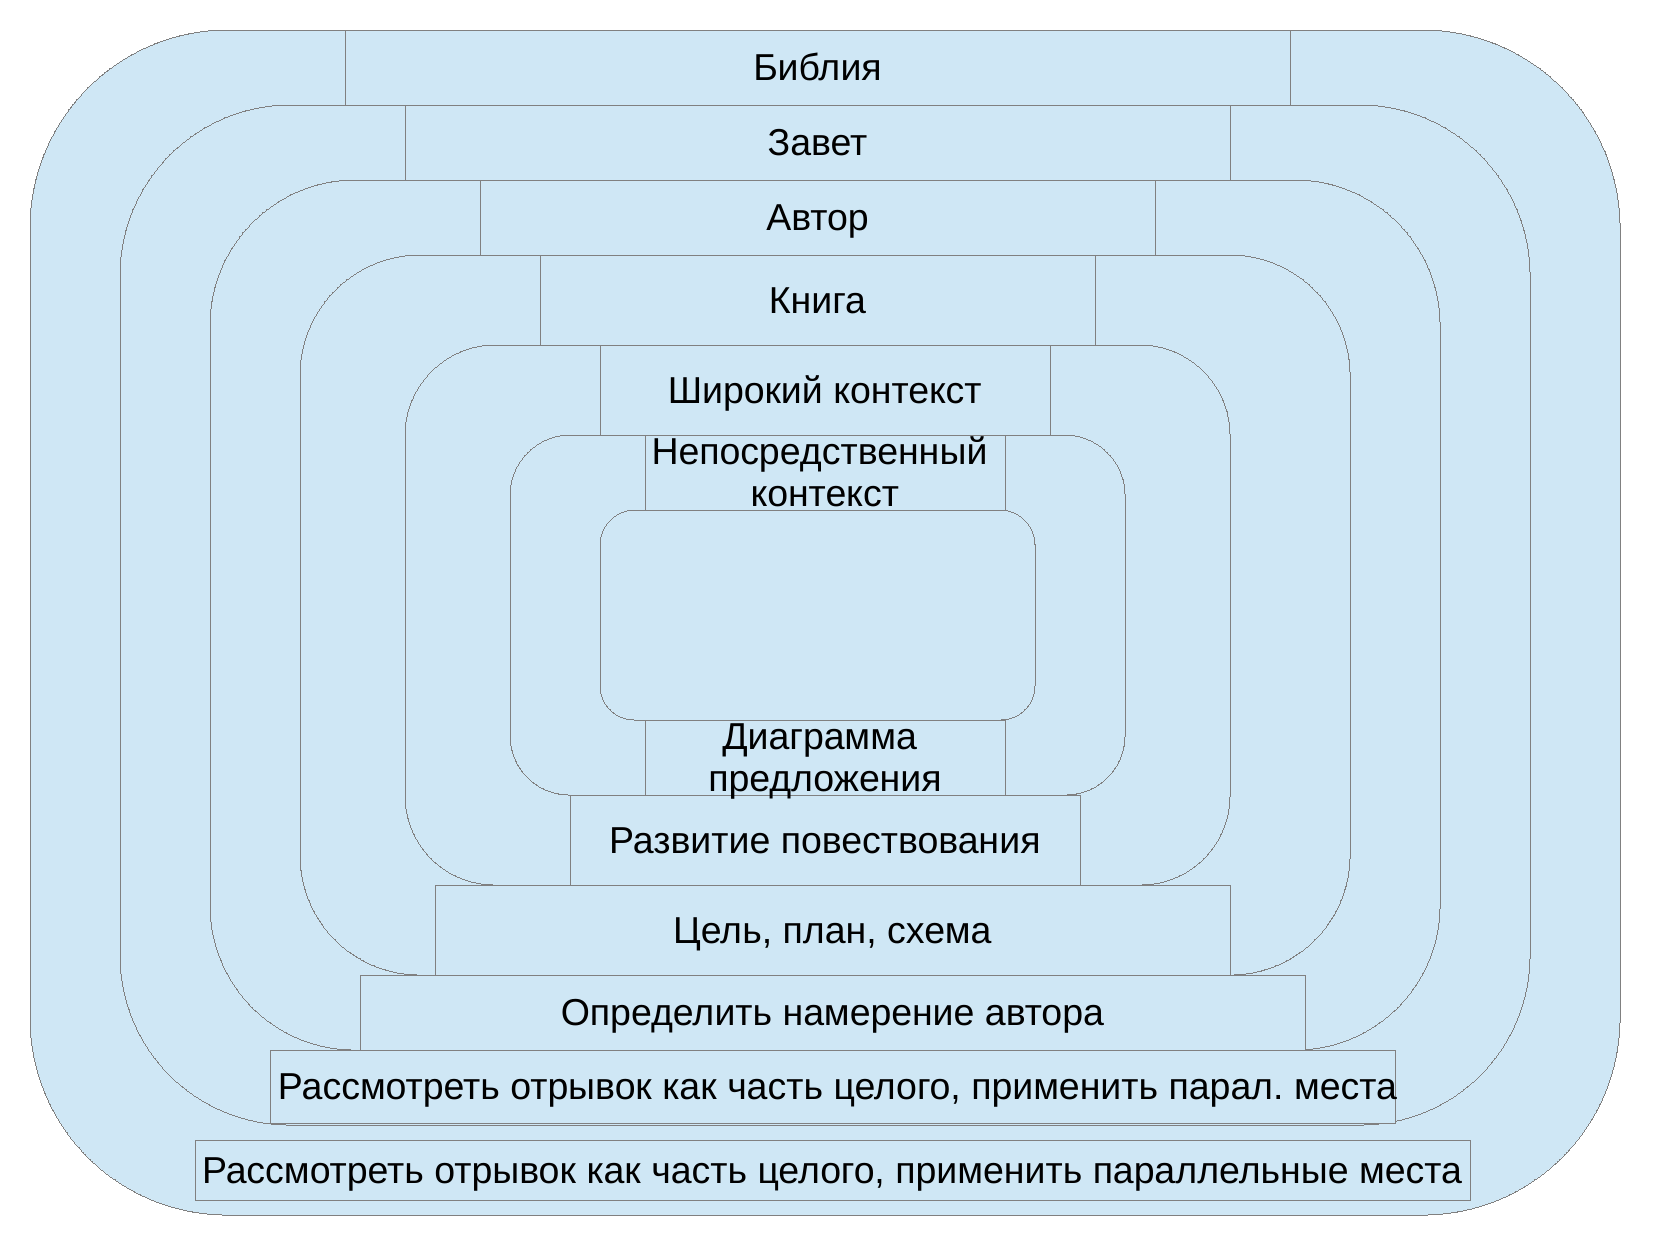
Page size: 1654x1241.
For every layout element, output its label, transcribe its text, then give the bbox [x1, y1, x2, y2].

text_box Развитие повествования [570, 795, 1081, 886]
text_box Непосредственный контекст [645, 435, 1006, 511]
text_box Определить намерение автора [360, 975, 1306, 1051]
text_box Завет [405, 105, 1231, 181]
text_box Рассмотреть отрывок как часть целого, применить параллельные места [195, 1140, 1471, 1201]
text_box Рассмотреть отрывок как часть целого, применить парал. места [270, 1050, 1396, 1124]
text_box Библия [345, 30, 1291, 106]
text_box Диаграмма предложения [645, 720, 1006, 796]
text_box Широкий контекст [600, 345, 1051, 436]
text_box Автор [480, 180, 1156, 256]
text_box Книга [540, 255, 1096, 346]
text_box [30, 30, 1621, 1216]
text_box Цель, план, схема [435, 885, 1231, 976]
